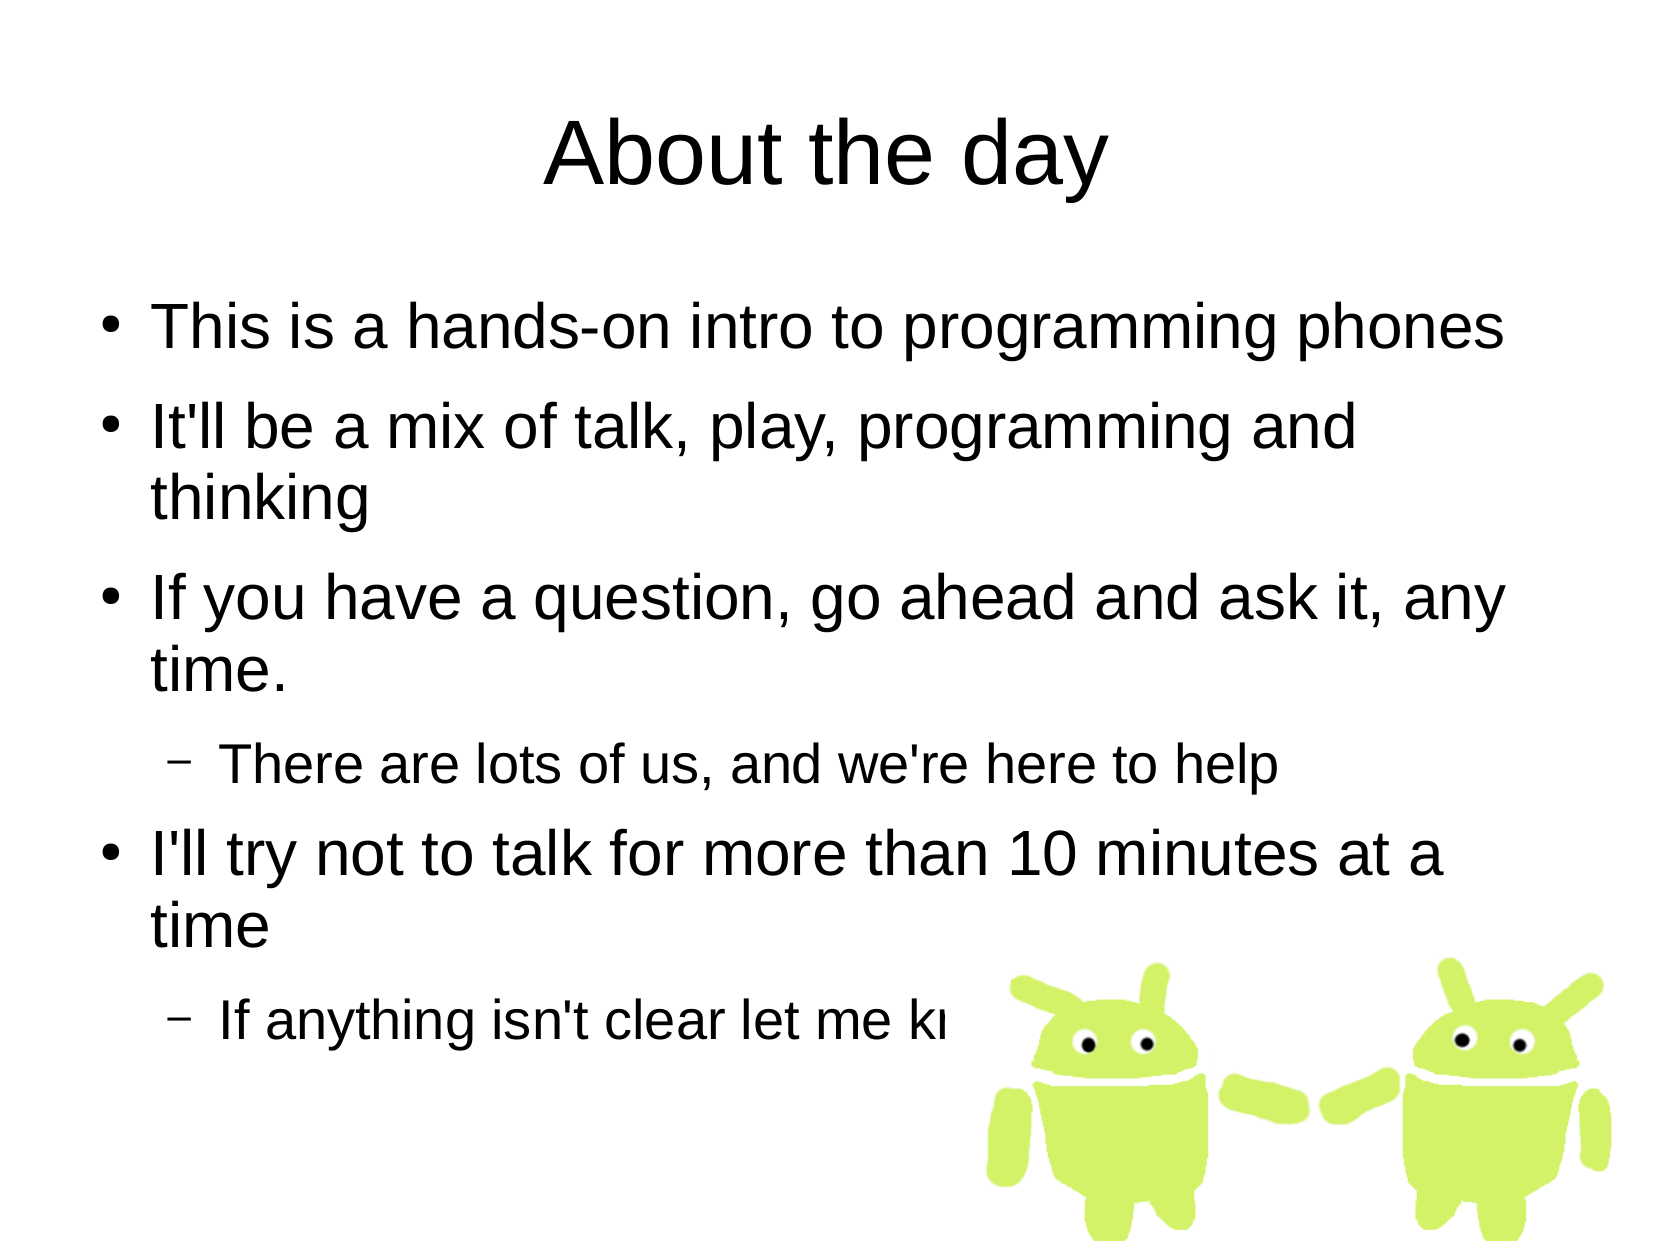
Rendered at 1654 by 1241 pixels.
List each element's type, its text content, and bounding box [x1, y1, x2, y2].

list This is a hands-on intro to programming phones It'll be a mix of talk, play, programming and thinking If you have a question, go ahead and ask it, any time. There are lots of us, and we're here to help I'll try not to talk for more than 10 minutes at a time If anything isn't clear let me know [82, 290, 1538, 1096]
picture [945, 945, 1654, 1241]
title About the day [82, 49, 1571, 257]
